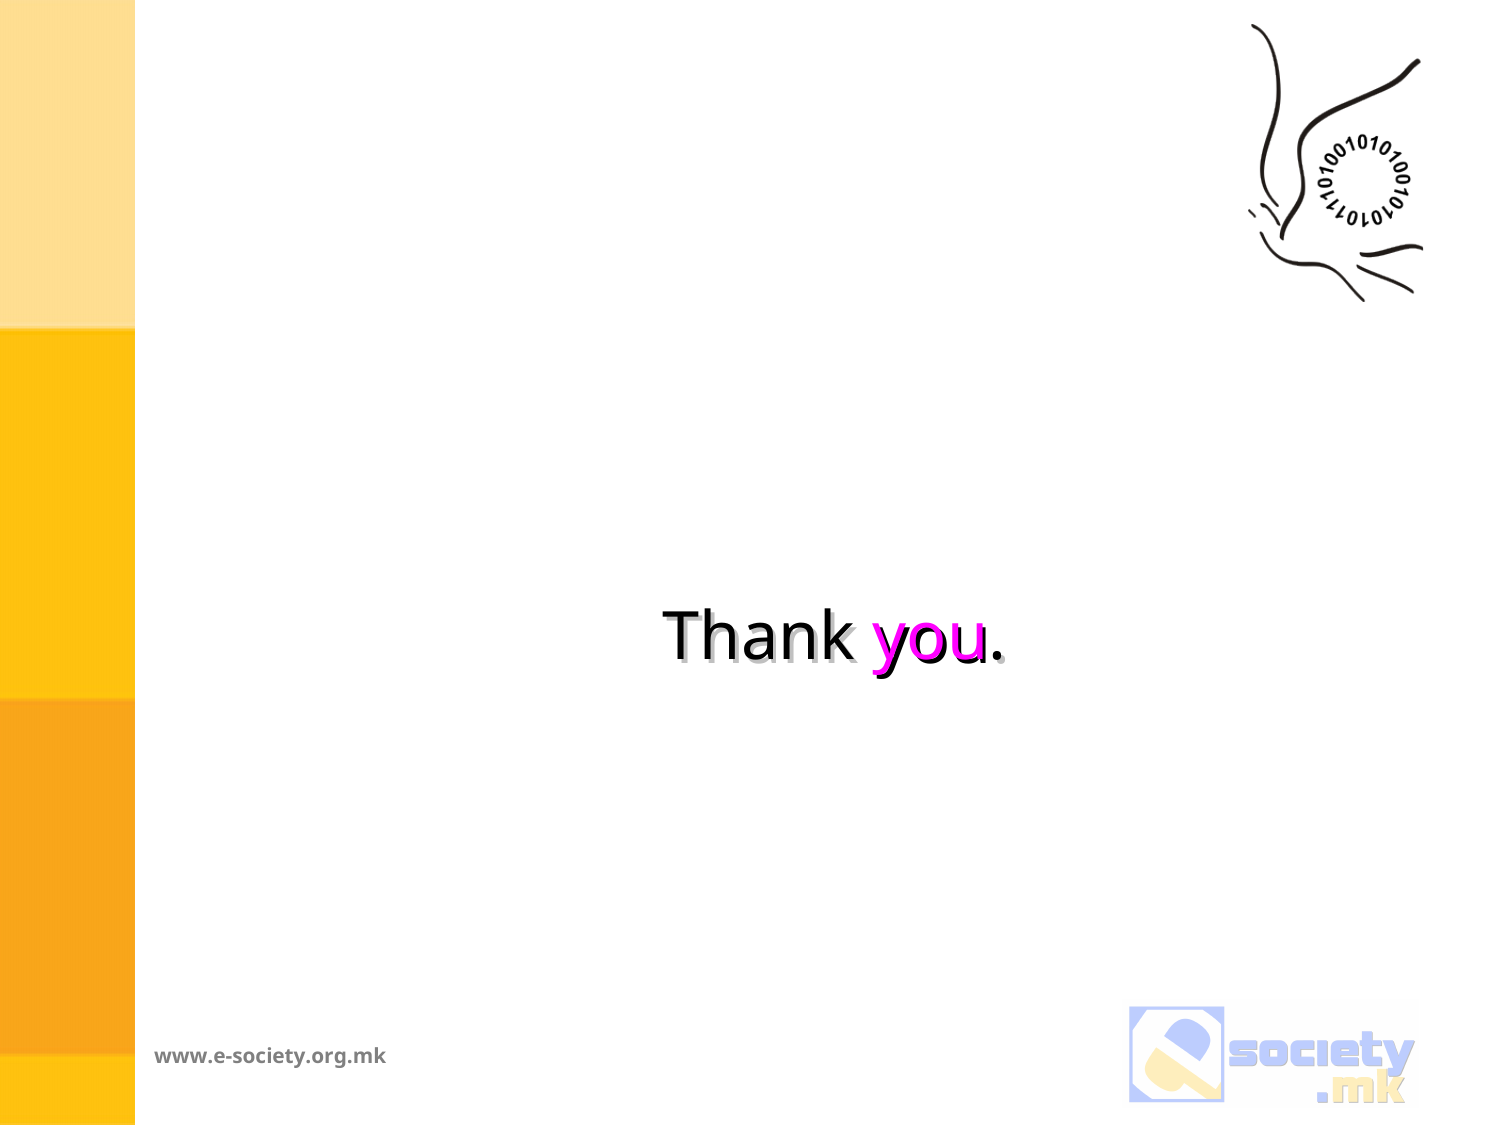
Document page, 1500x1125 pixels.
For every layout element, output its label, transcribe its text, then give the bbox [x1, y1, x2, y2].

picture [1248, 24, 1424, 262]
picture [0, 0, 135, 1125]
subtitle Thank you. [169, 262, 1425, 1006]
